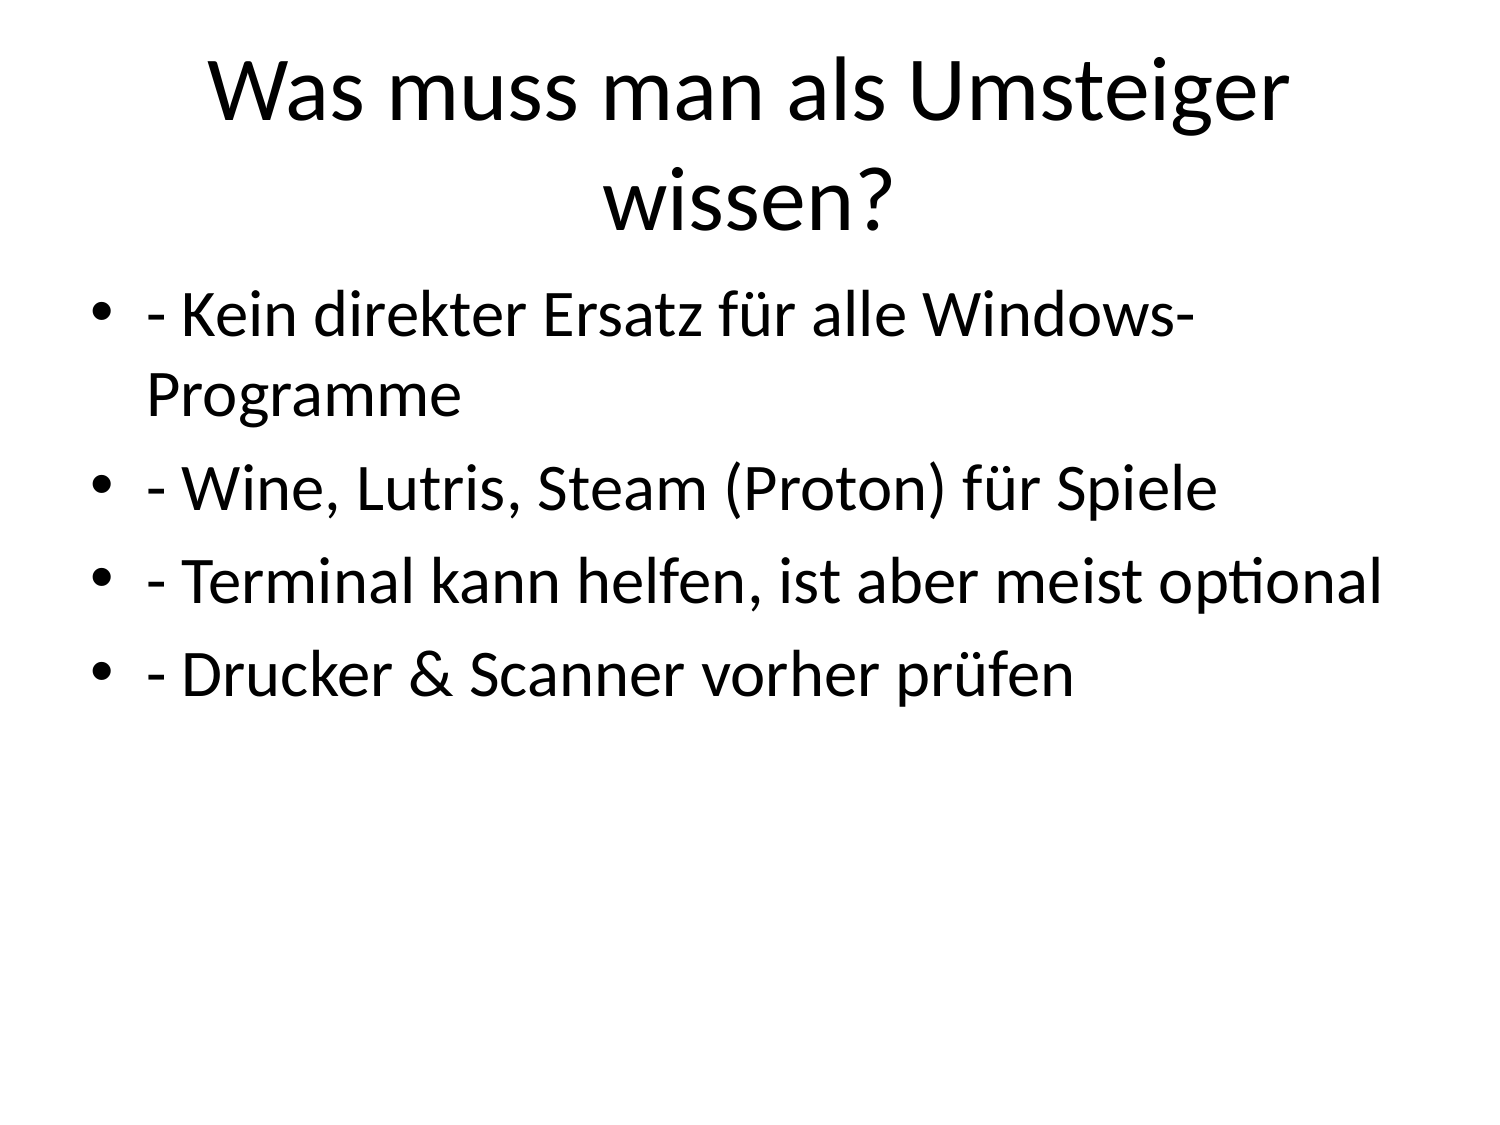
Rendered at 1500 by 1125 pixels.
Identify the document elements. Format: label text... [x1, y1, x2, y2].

list - Kein direkter Ersatz für alle Windows-Programme - Wine, Lutris, Steam (Proton) für Spiele - Terminal kann helfen, ist aber meist optional - Drucker & Scanner vorher prüfen [75, 262, 1425, 1005]
title Was muss man als Umsteiger wissen? [75, 45, 1425, 233]
